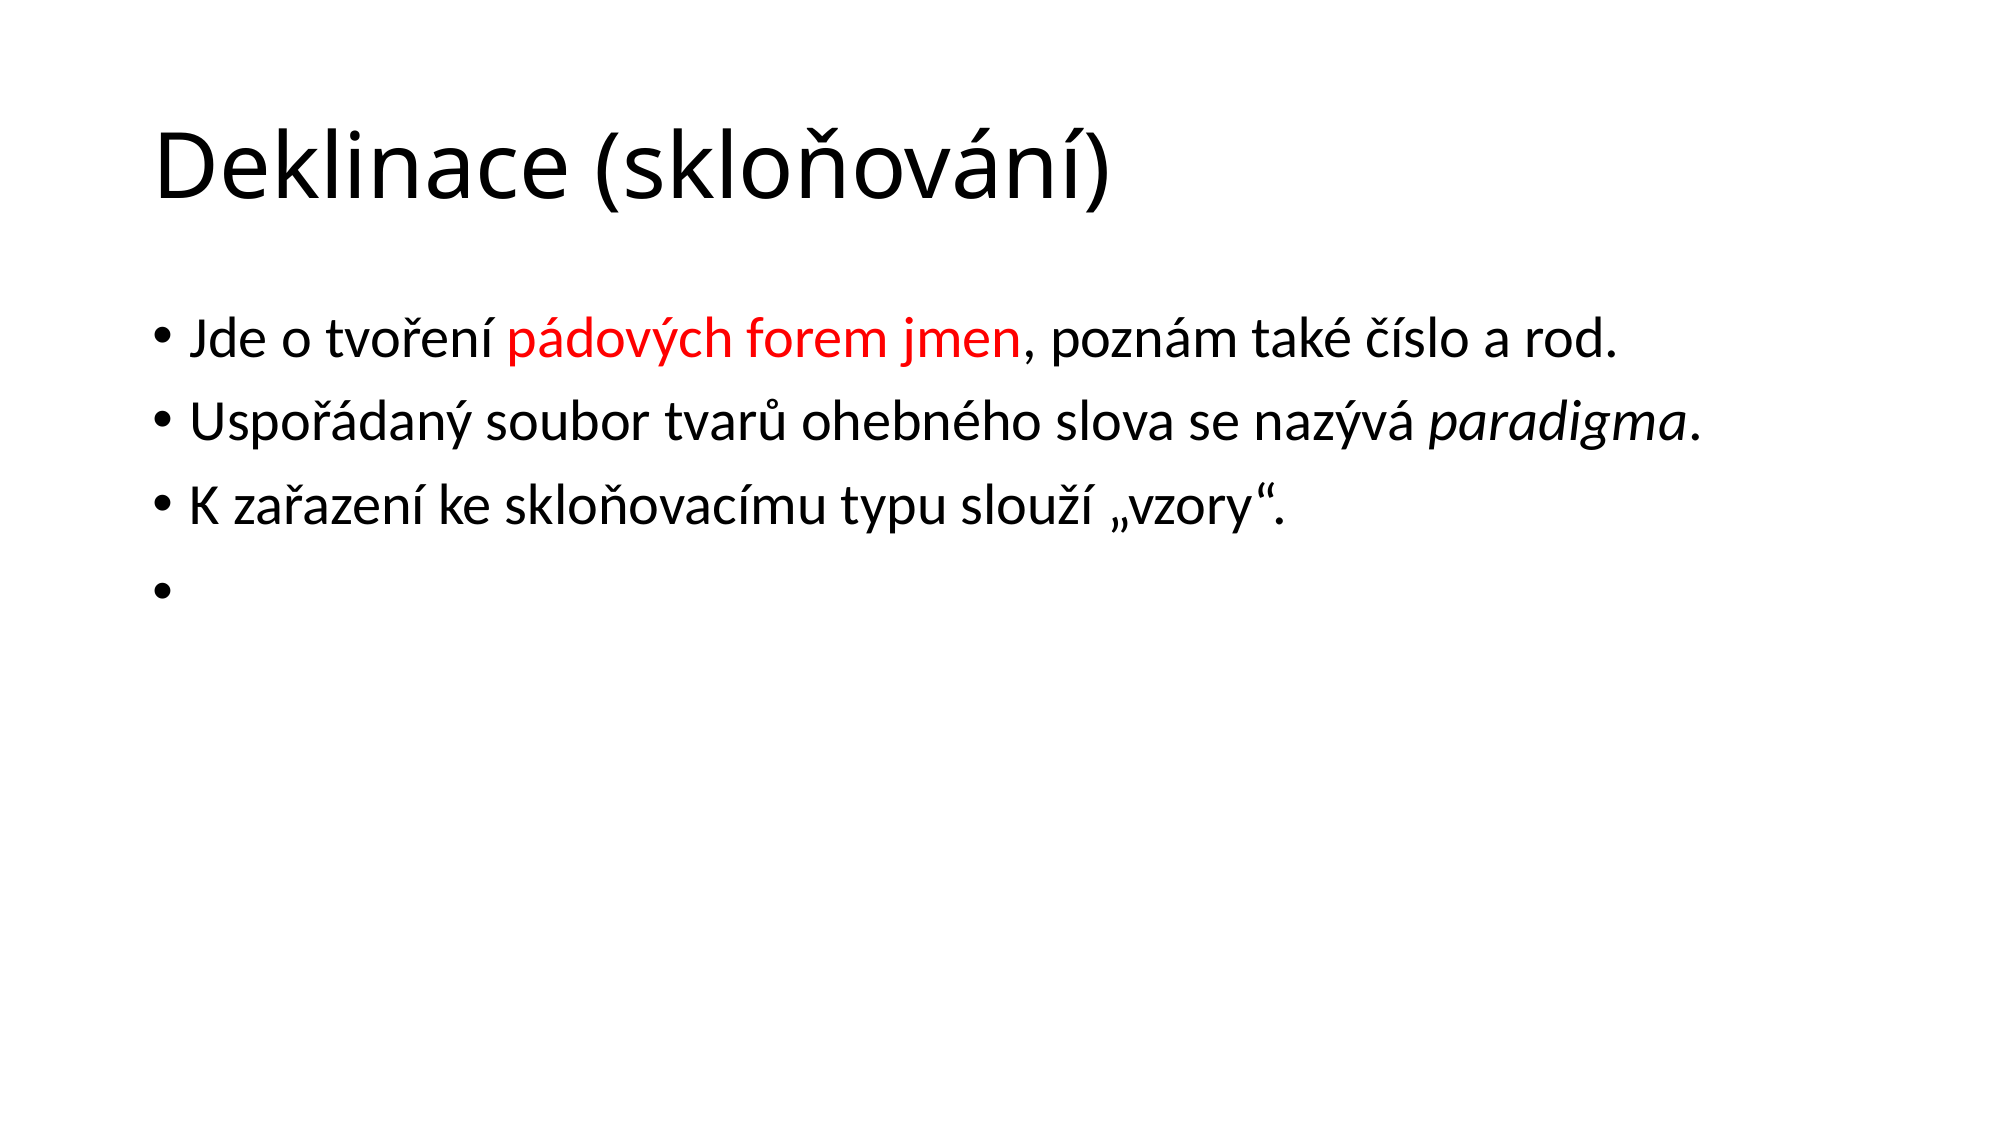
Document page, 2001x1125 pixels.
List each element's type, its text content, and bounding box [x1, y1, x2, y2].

title Deklinace (skloňování) [137, 59, 1863, 278]
list Jde o tvoření pádových forem jmen, poznám také číslo a rod. Uspořádaný soubor tvarů ohebného slova se nazývá paradigma. K zařazení ke skloňovacímu typu slouží „vzory“. [137, 299, 1863, 1014]
